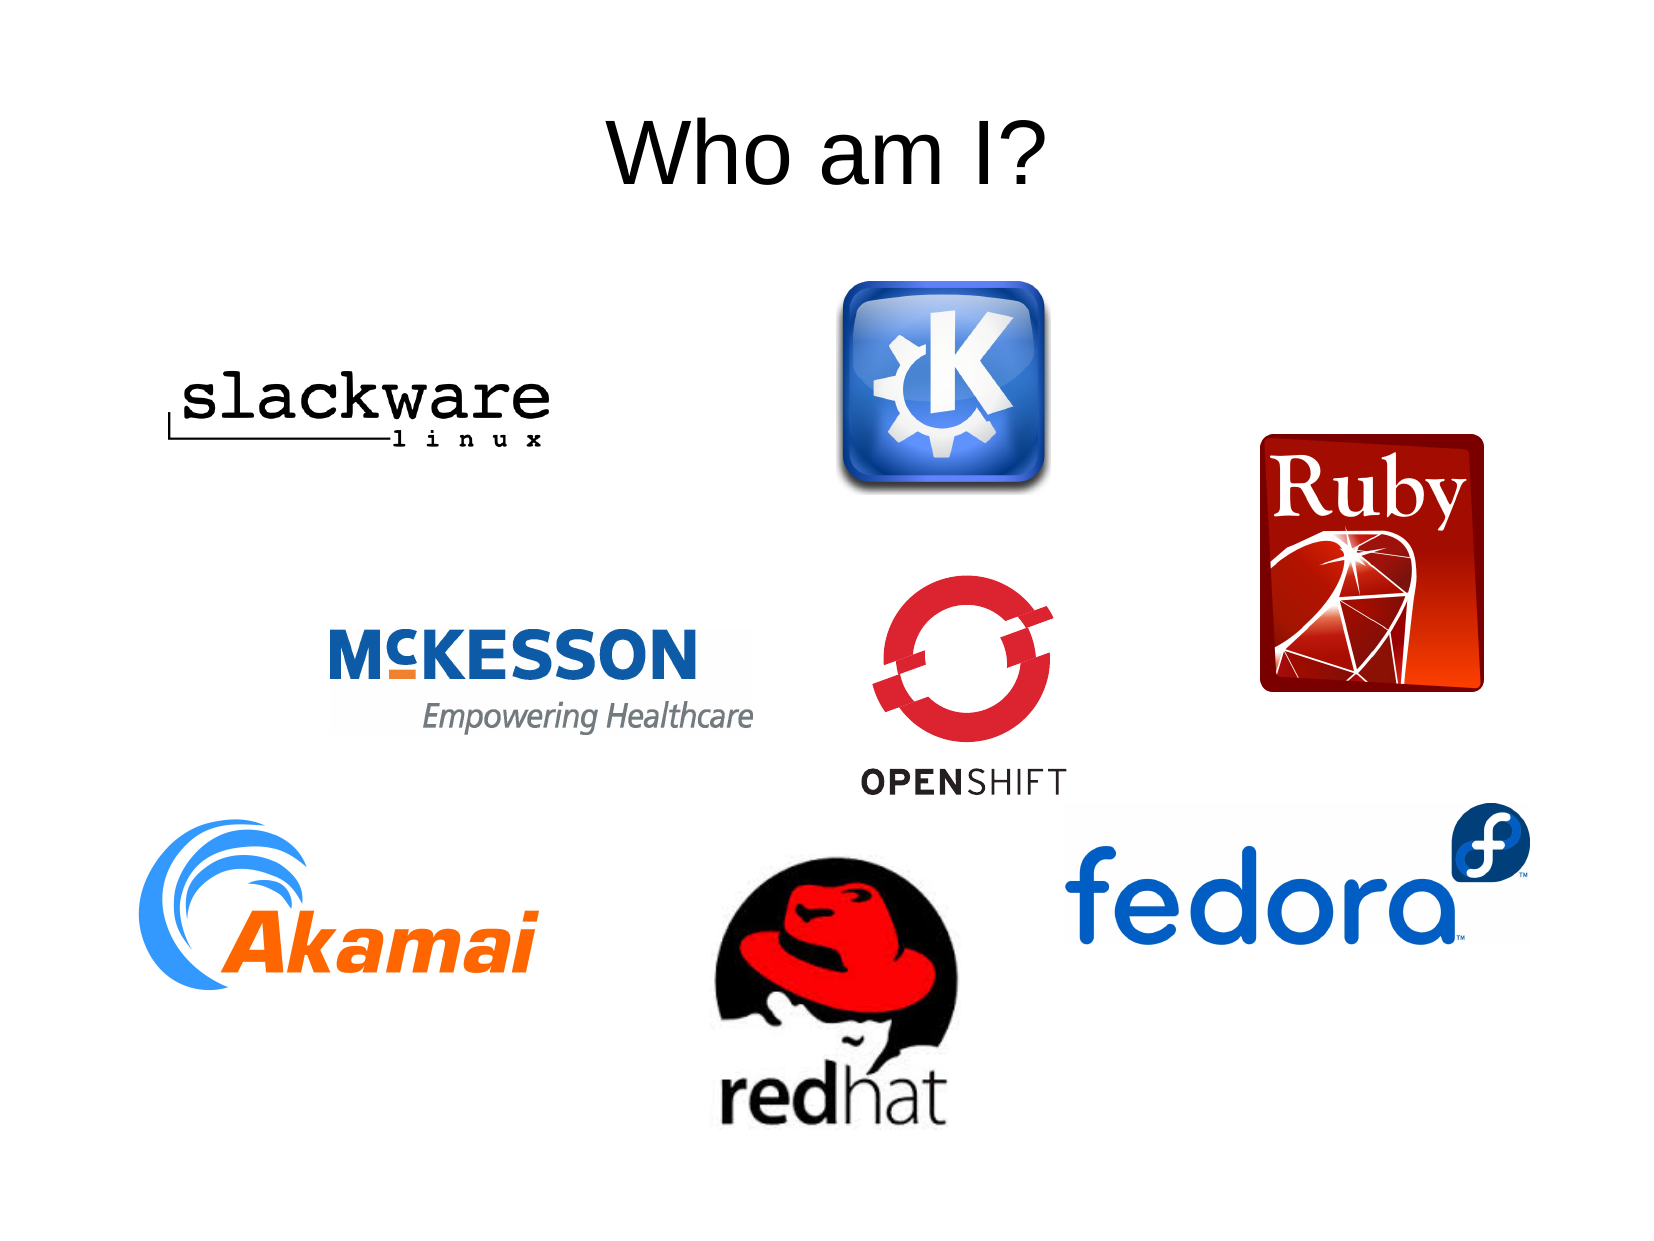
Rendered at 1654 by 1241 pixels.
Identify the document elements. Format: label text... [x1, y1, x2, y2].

picture [150, 357, 578, 466]
title Who am I? [82, 49, 1571, 257]
picture [710, 854, 961, 1130]
picture [836, 281, 1051, 496]
picture [126, 810, 571, 1021]
picture [330, 629, 753, 735]
picture [825, 550, 1530, 946]
picture [1260, 434, 1484, 692]
